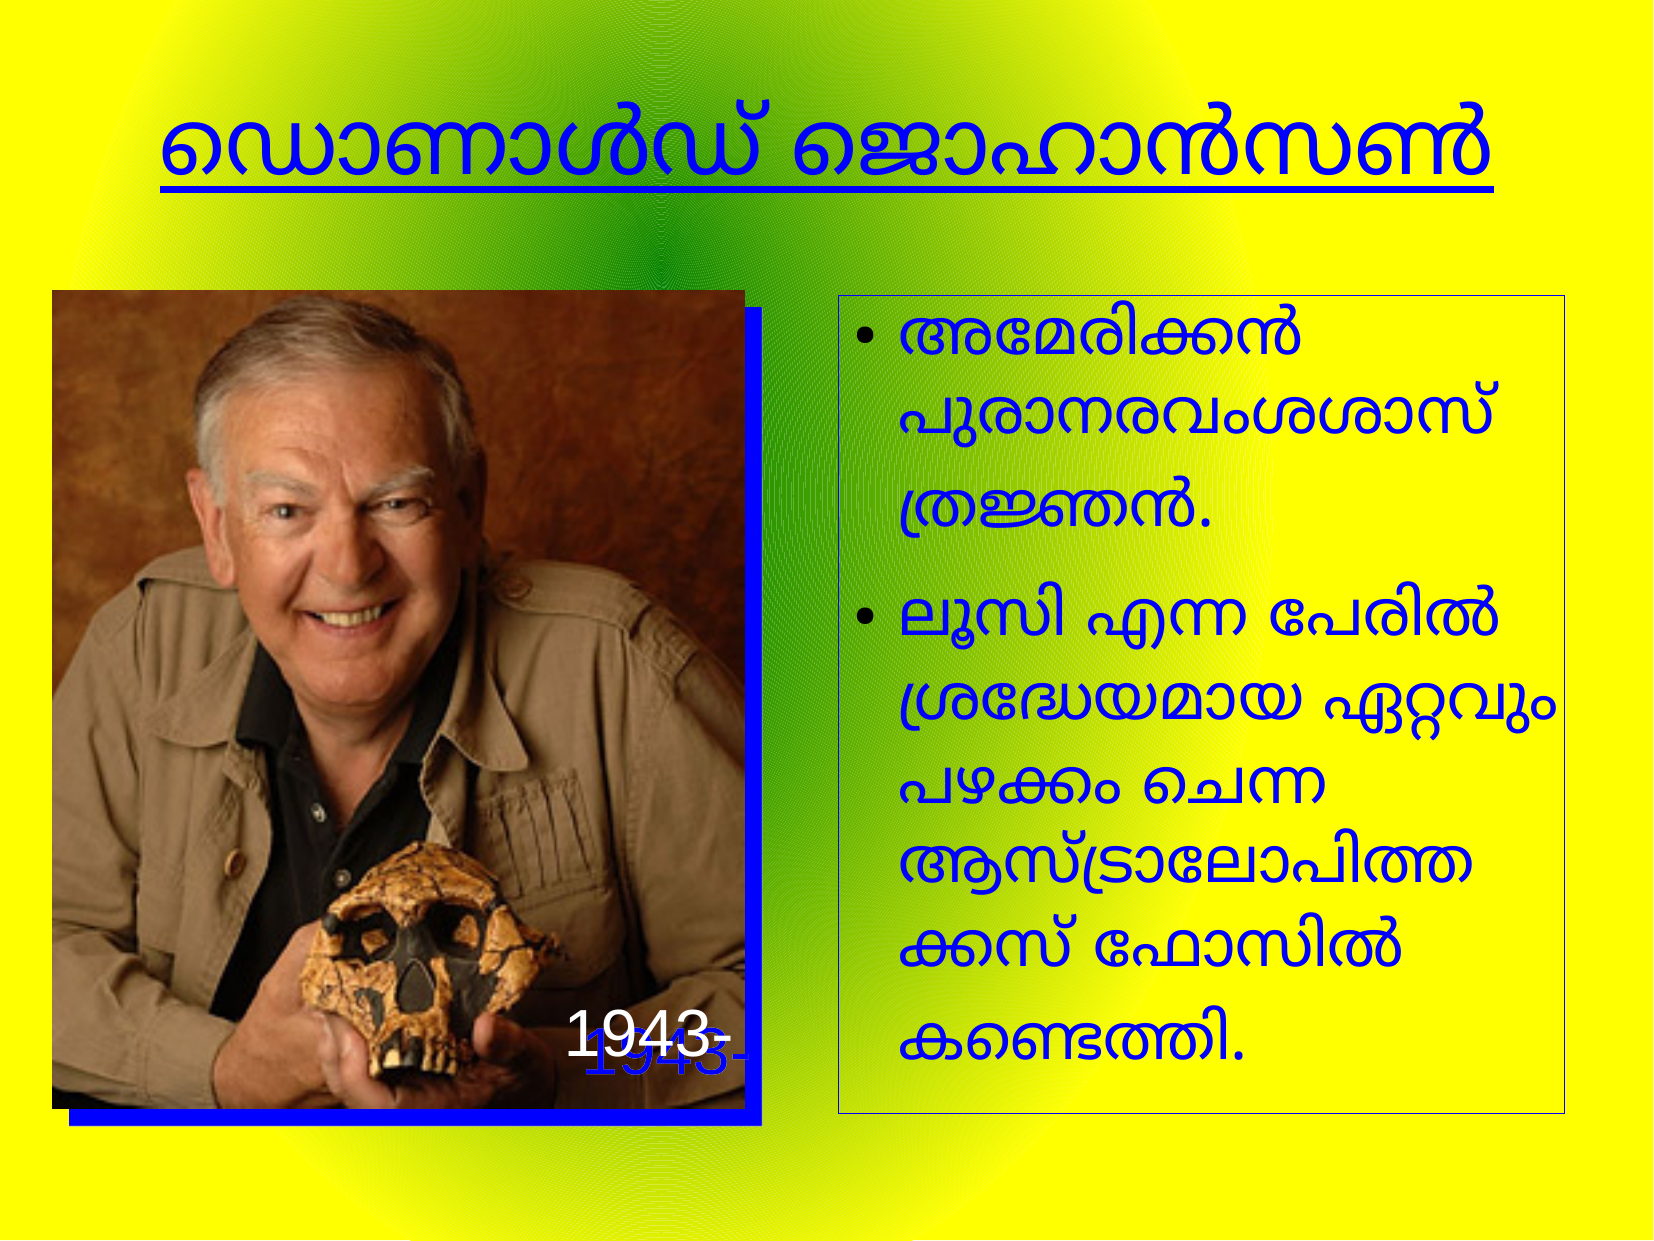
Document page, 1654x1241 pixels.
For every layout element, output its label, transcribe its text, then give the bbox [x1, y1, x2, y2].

title ഡൊണാള്‍ഡ് ജൊഹാന്‍സണ്‍ [82, 49, 1571, 257]
list അമേരിക്കന്‍ പുരാനരവംശശാസ്ത്രജ്ഞന്‍. ലൂസി എന്ന പേരില്‍ ശ്രദ്ധേയമായ ഏറ്റവും പഴക്കം ചെന്ന ആസ്ട്രാലോപിത്തക്കസ് ഫോസില്‍ കണ്ടെത്തി. [838, 295, 1565, 1114]
picture [52, 290, 745, 1109]
text_box 1943- [548, 988, 750, 1079]
